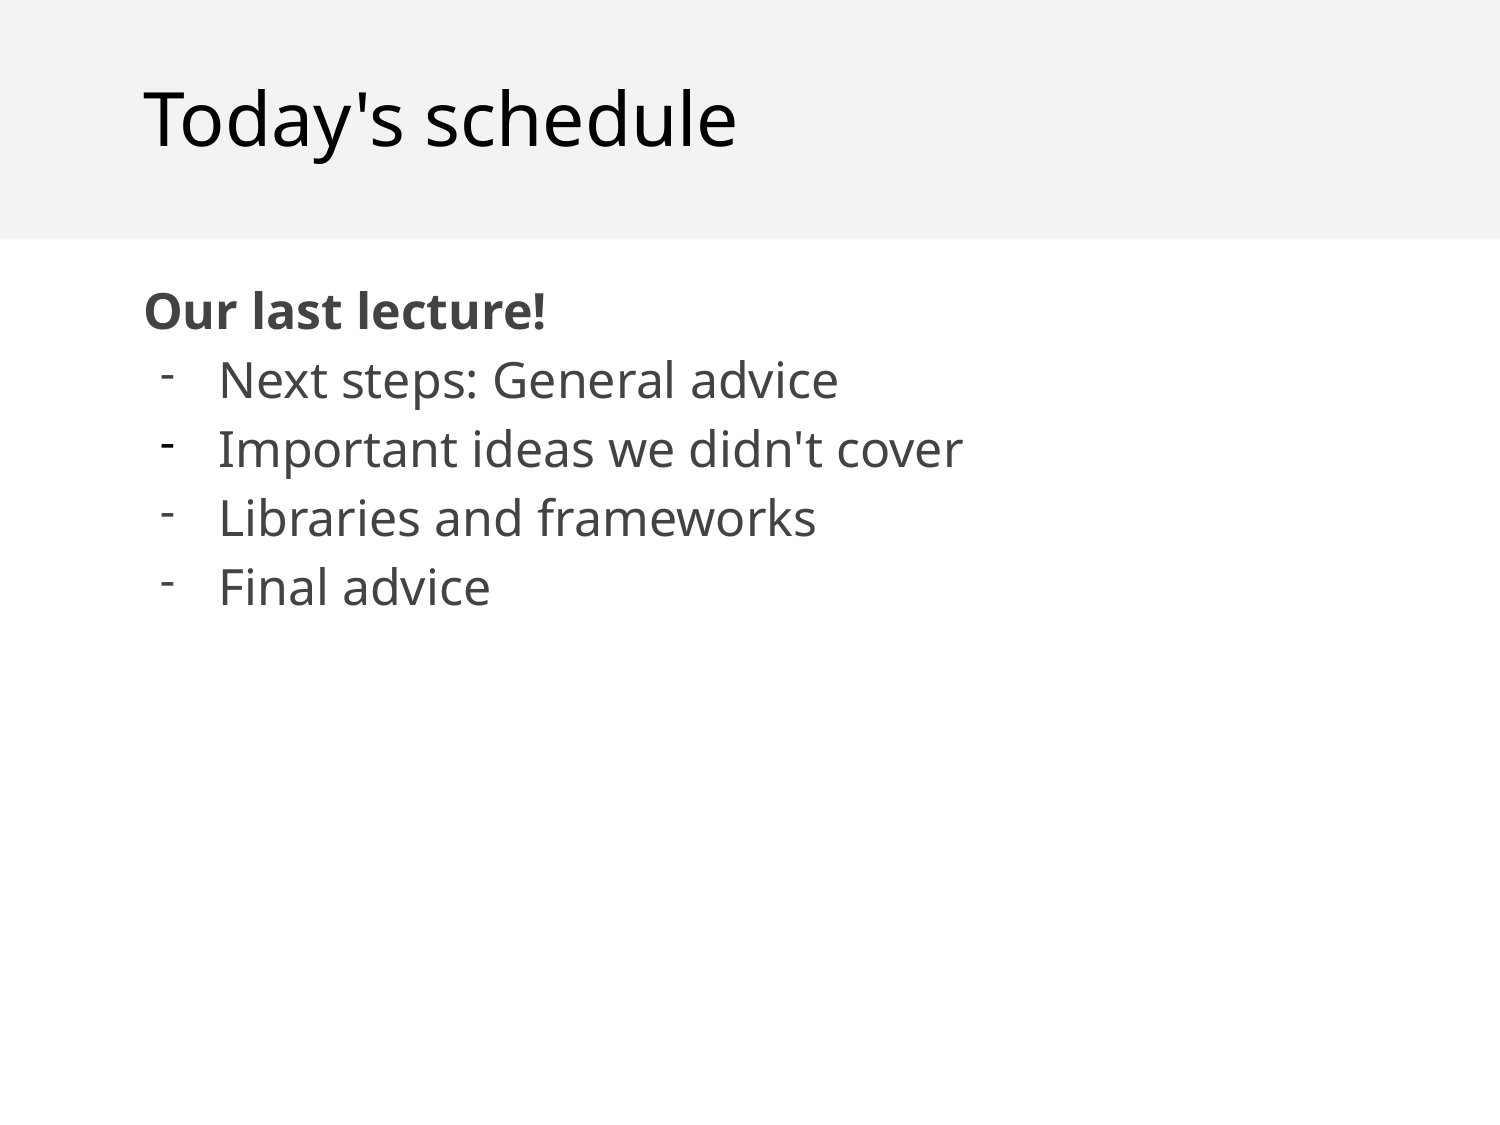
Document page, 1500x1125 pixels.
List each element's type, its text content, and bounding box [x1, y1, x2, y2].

list Our last lecture! Next steps: General advice Important ideas we didn't cover Libraries and frameworks Final advice [128, 255, 1372, 1074]
title Today's schedule [128, 56, 1372, 183]
